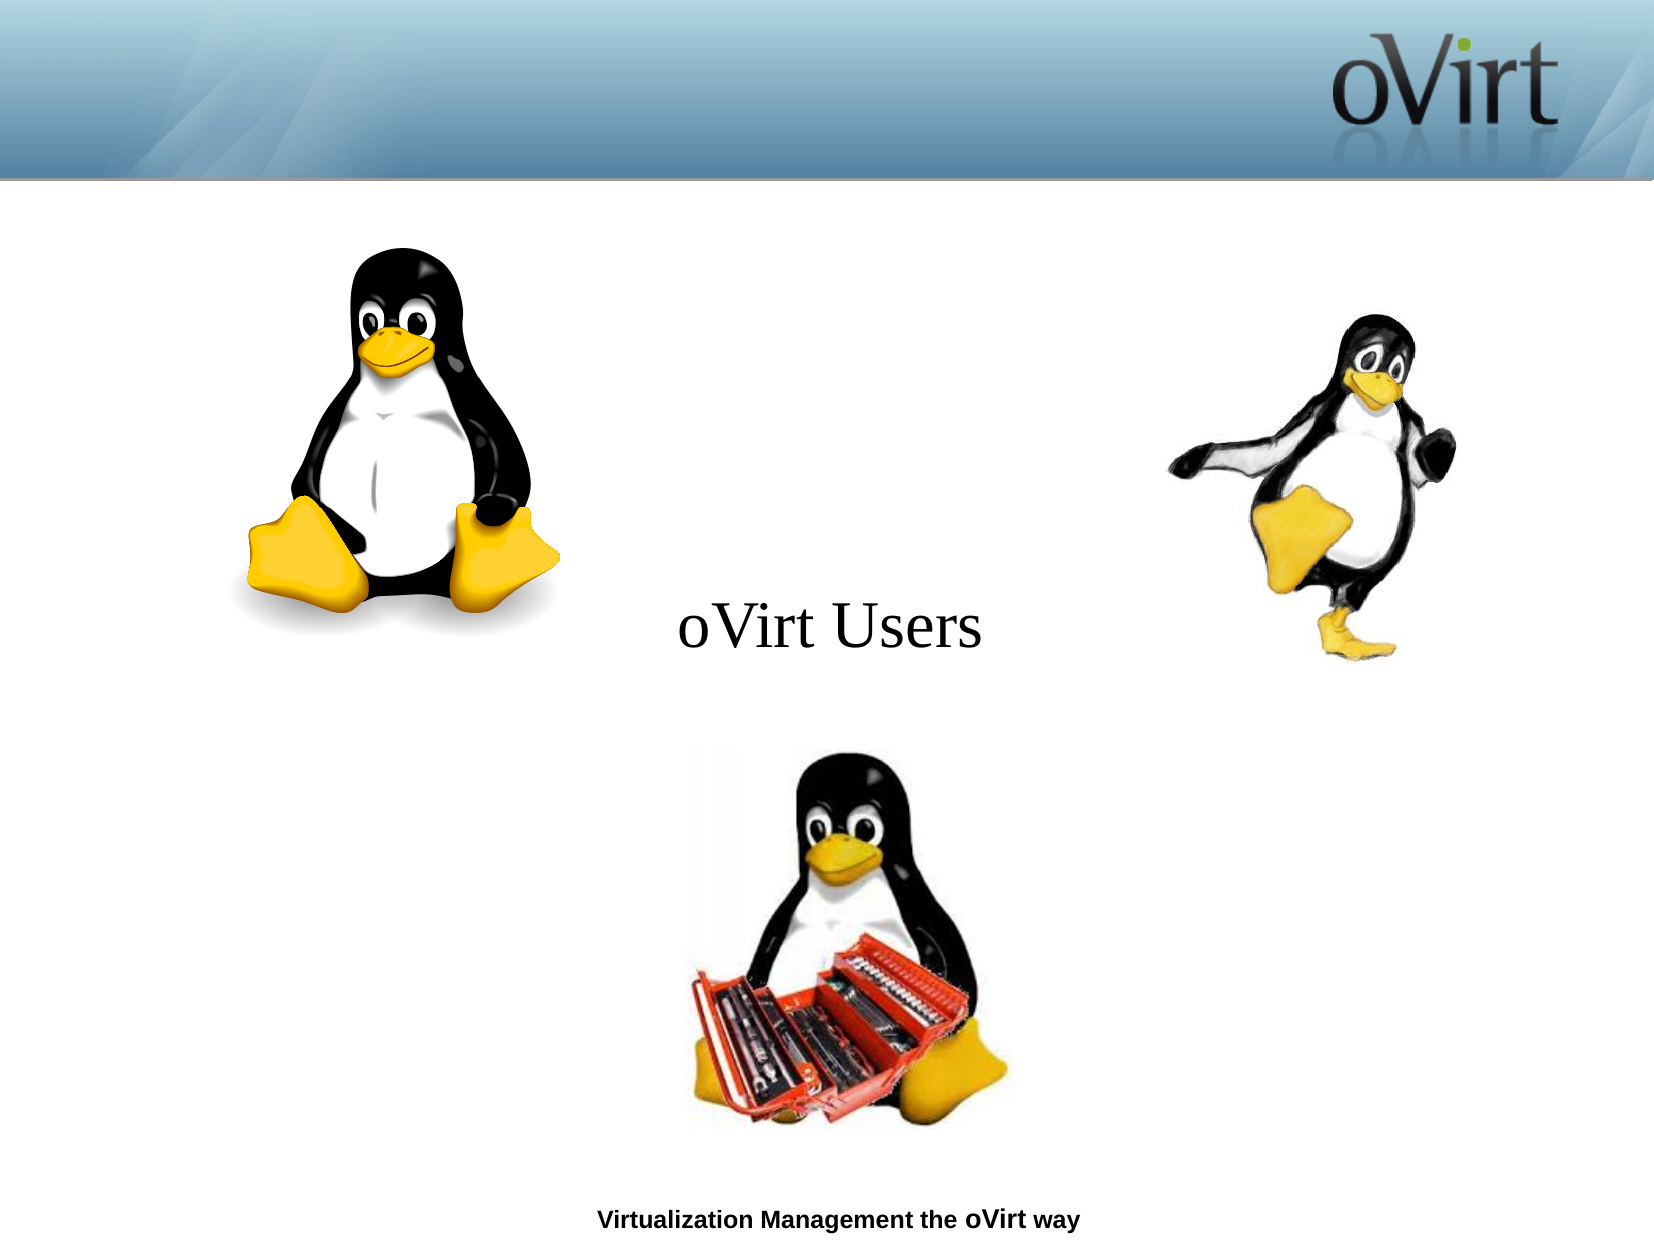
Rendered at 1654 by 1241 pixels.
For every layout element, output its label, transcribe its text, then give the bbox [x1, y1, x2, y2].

picture [687, 749, 1013, 1130]
subtitle oVirt Users [86, 124, 1576, 1126]
picture [1068, 224, 1613, 713]
picture [225, 248, 560, 638]
picture [1333, 25, 1558, 124]
